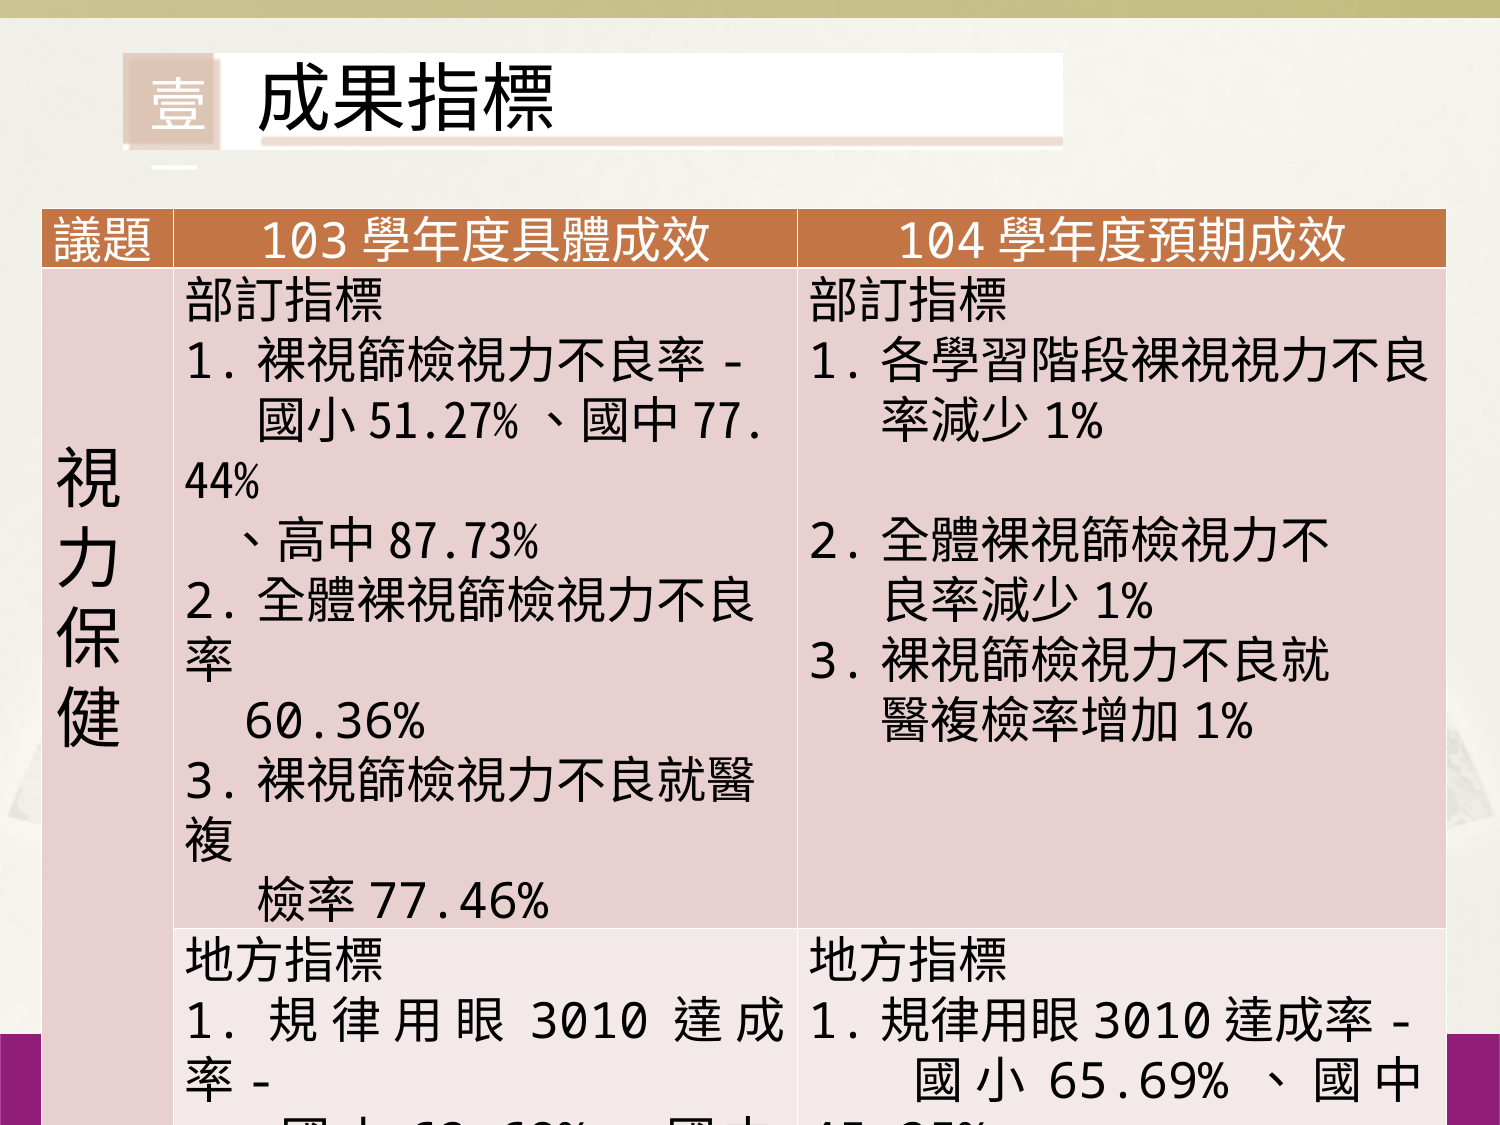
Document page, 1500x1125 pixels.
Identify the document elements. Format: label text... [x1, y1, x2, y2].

table_header 103學年度具體成效 [174, 209, 797, 267]
table_cell 視力保健 [42, 269, 173, 1125]
table_cell 部訂指標 1.各學習階段裸視視力不良 率減少1% 2.全體裸視篩檢視力不 良率減少1% 3.裸視篩檢視力不良就 醫複檢率增加1% [798, 269, 1446, 928]
text_box 壹一 [134, 60, 199, 206]
picture [0, 18, 1500, 1125]
table_cell 地方指標 1.規律用眼3010達成率- 國小62.69%、國中40.25% [174, 929, 797, 1125]
text_box 成果指標 [242, 42, 1377, 149]
table_header 104學年度預期成效 [798, 209, 1446, 267]
table_header 議題 [42, 209, 173, 267]
table_cell 部訂指標 1.裸視篩檢視力不良率- 國小51.27%、國中77.44% 、高中87.73% 2.全體裸視篩檢視力不良率 60.36% 3.裸視篩檢視力不良就醫複 檢率77.46% [174, 269, 797, 928]
table_cell 地方指標 1.規律用眼3010達成率- 國小65.69%、國中45.25% 2.戶外遠眺120達成率-國小 65%、國中45% [798, 929, 1446, 1125]
text_box 壹一 [164, 111, 192, 116]
text_box 壹一 [180, 84, 199, 89]
